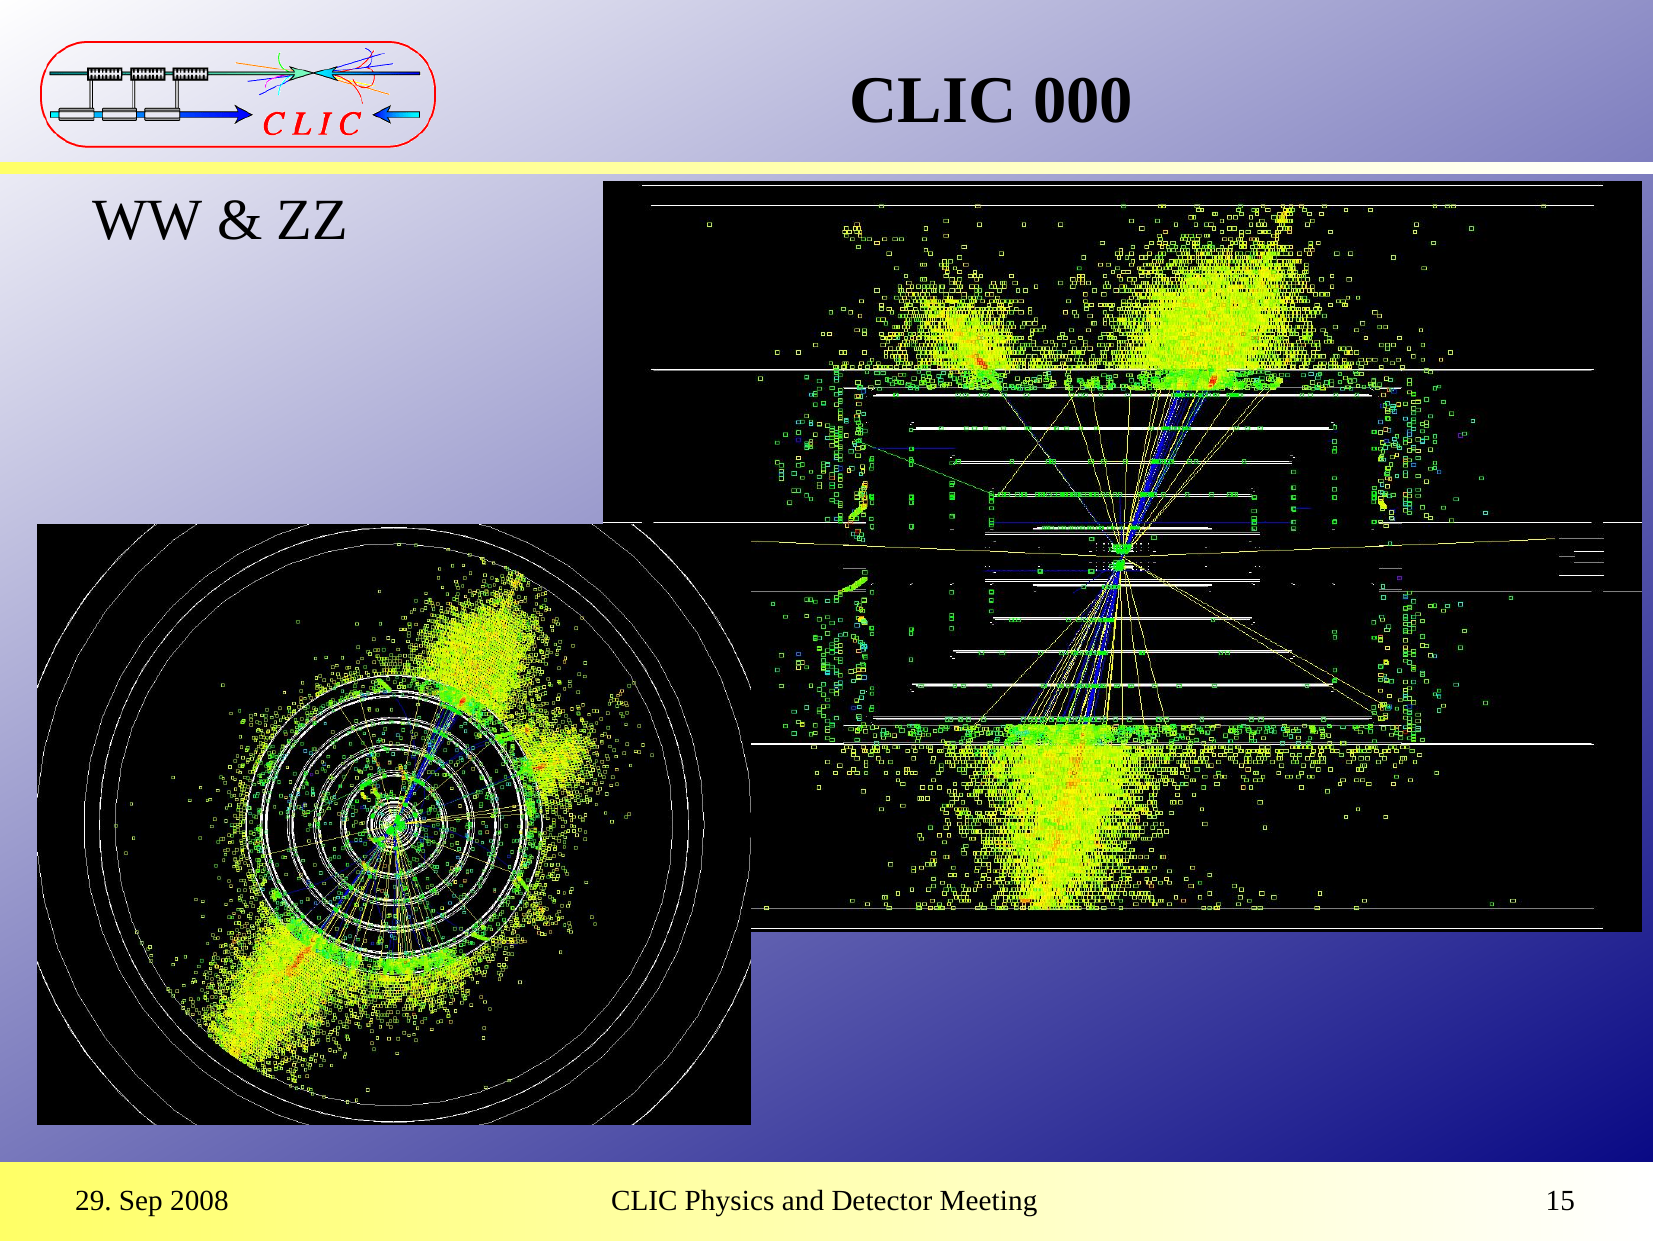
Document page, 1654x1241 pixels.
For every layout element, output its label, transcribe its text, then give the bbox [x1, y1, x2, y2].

picture [37, 181, 1642, 1126]
list WW & ZZ [75, 187, 601, 524]
picture [37, 37, 438, 150]
title CLIC 000 [412, 56, 1571, 143]
